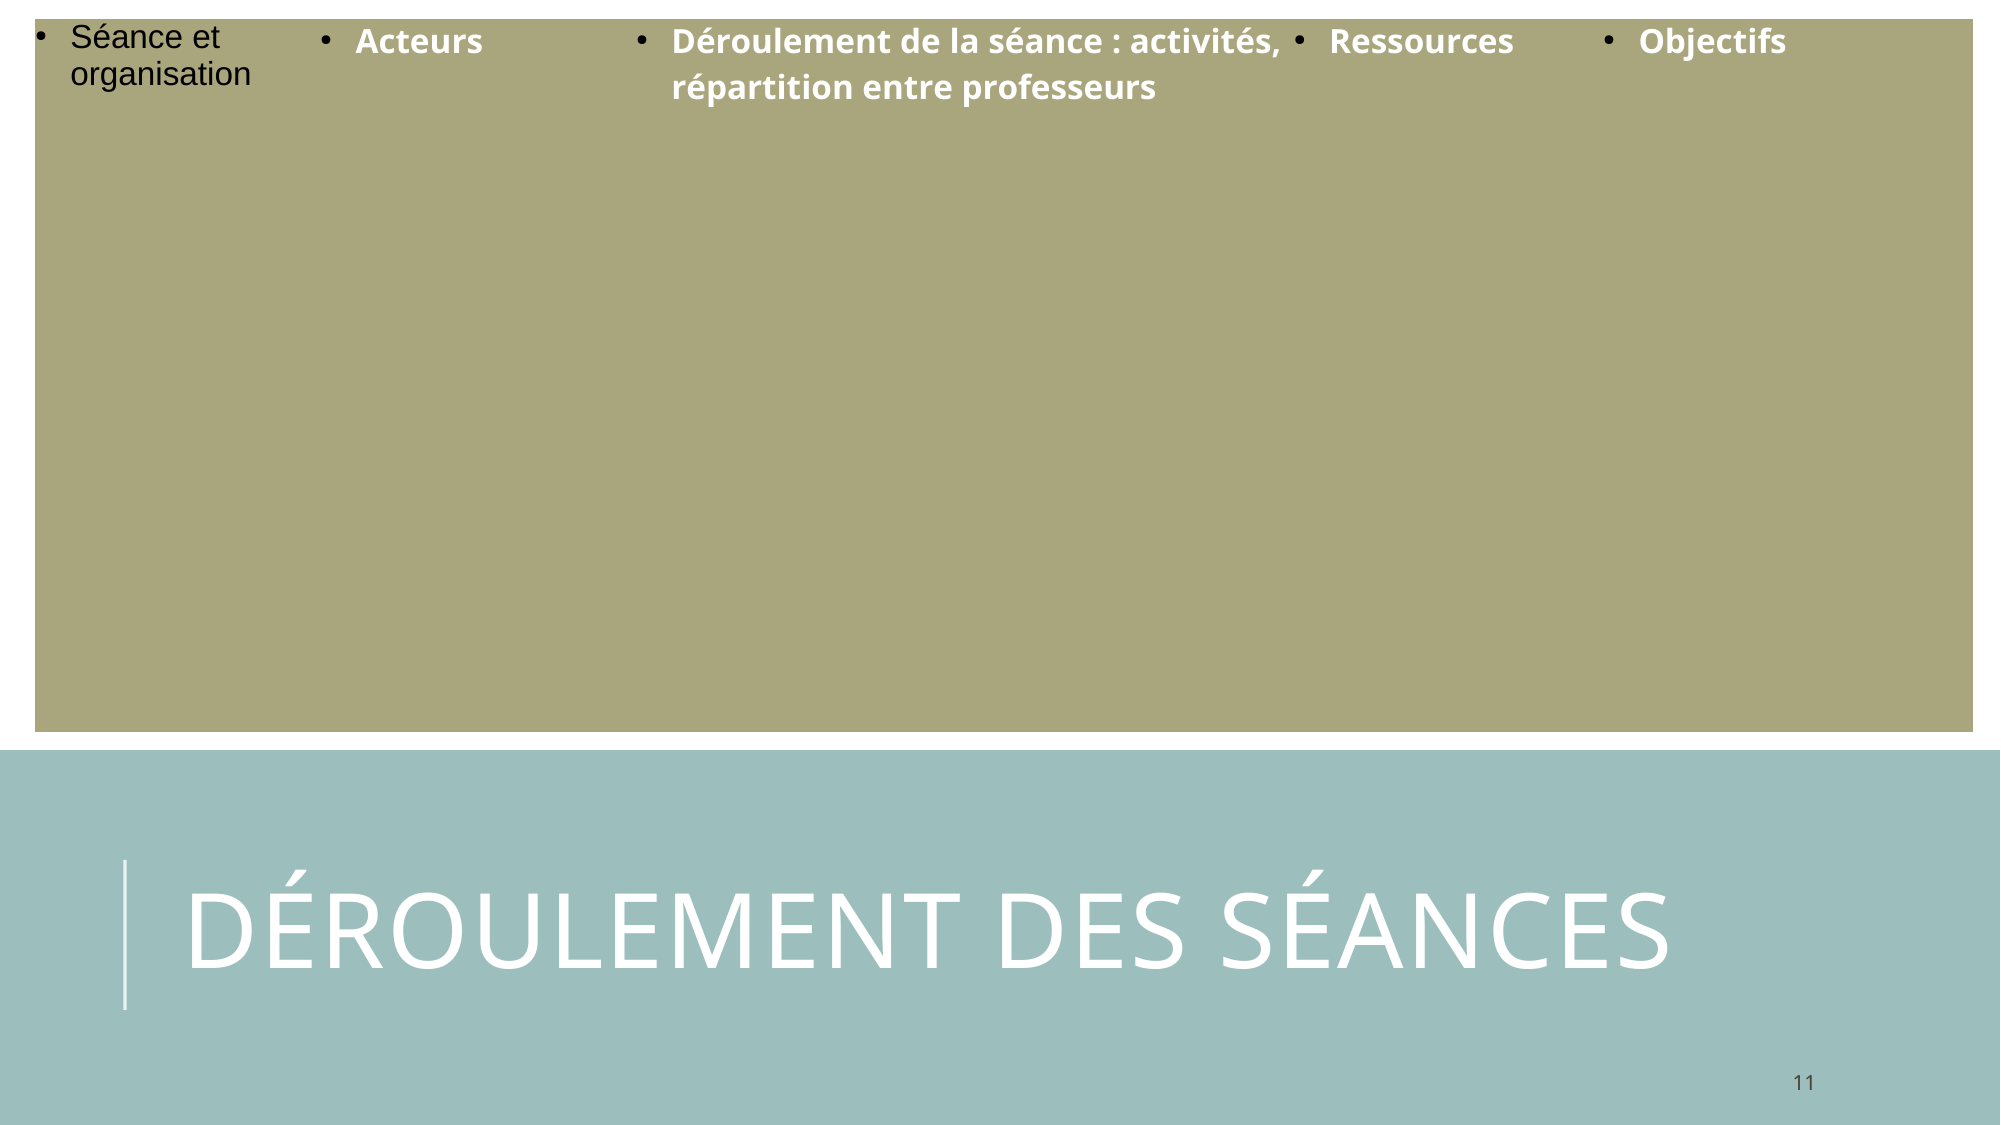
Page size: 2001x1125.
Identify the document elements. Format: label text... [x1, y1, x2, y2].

text_box [0, 0, 2000, 1125]
table_cell [35, 136, 320, 732]
table_cell [1294, 136, 1603, 732]
table_cell [320, 136, 636, 732]
table_cell [1603, 136, 1973, 732]
table_header Objectifs [1603, 19, 1973, 136]
table_header Ressources [1294, 19, 1603, 136]
title Déroulement des séances [168, 815, 1763, 1062]
table_cell [636, 136, 1294, 732]
table_header Déroulement de la séance : activités, répartition entre professeurs [636, 19, 1294, 136]
text_box 11 [1777, 1061, 1938, 1107]
table_header Séance et organisation [35, 19, 320, 136]
table_header Acteurs [320, 19, 636, 136]
